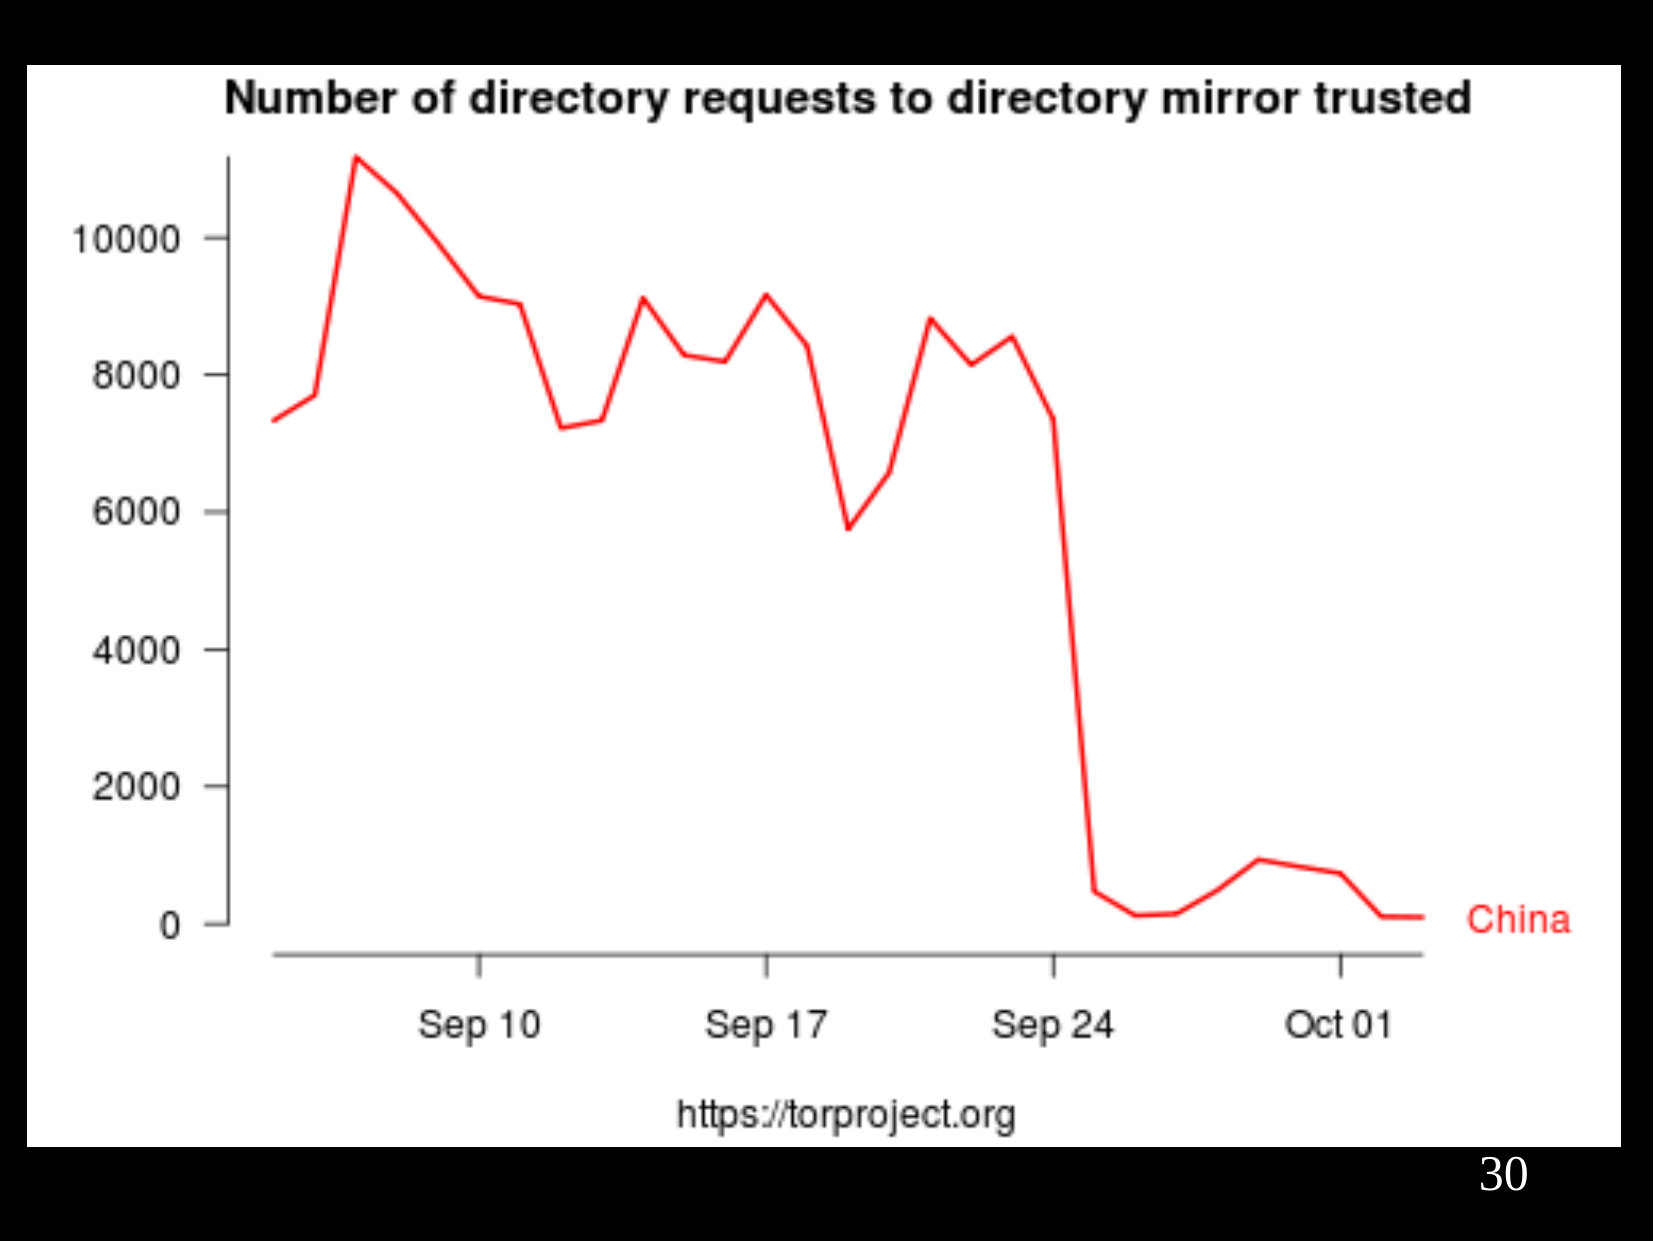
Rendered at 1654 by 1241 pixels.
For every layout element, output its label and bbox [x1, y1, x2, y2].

picture [27, 65, 1621, 1147]
